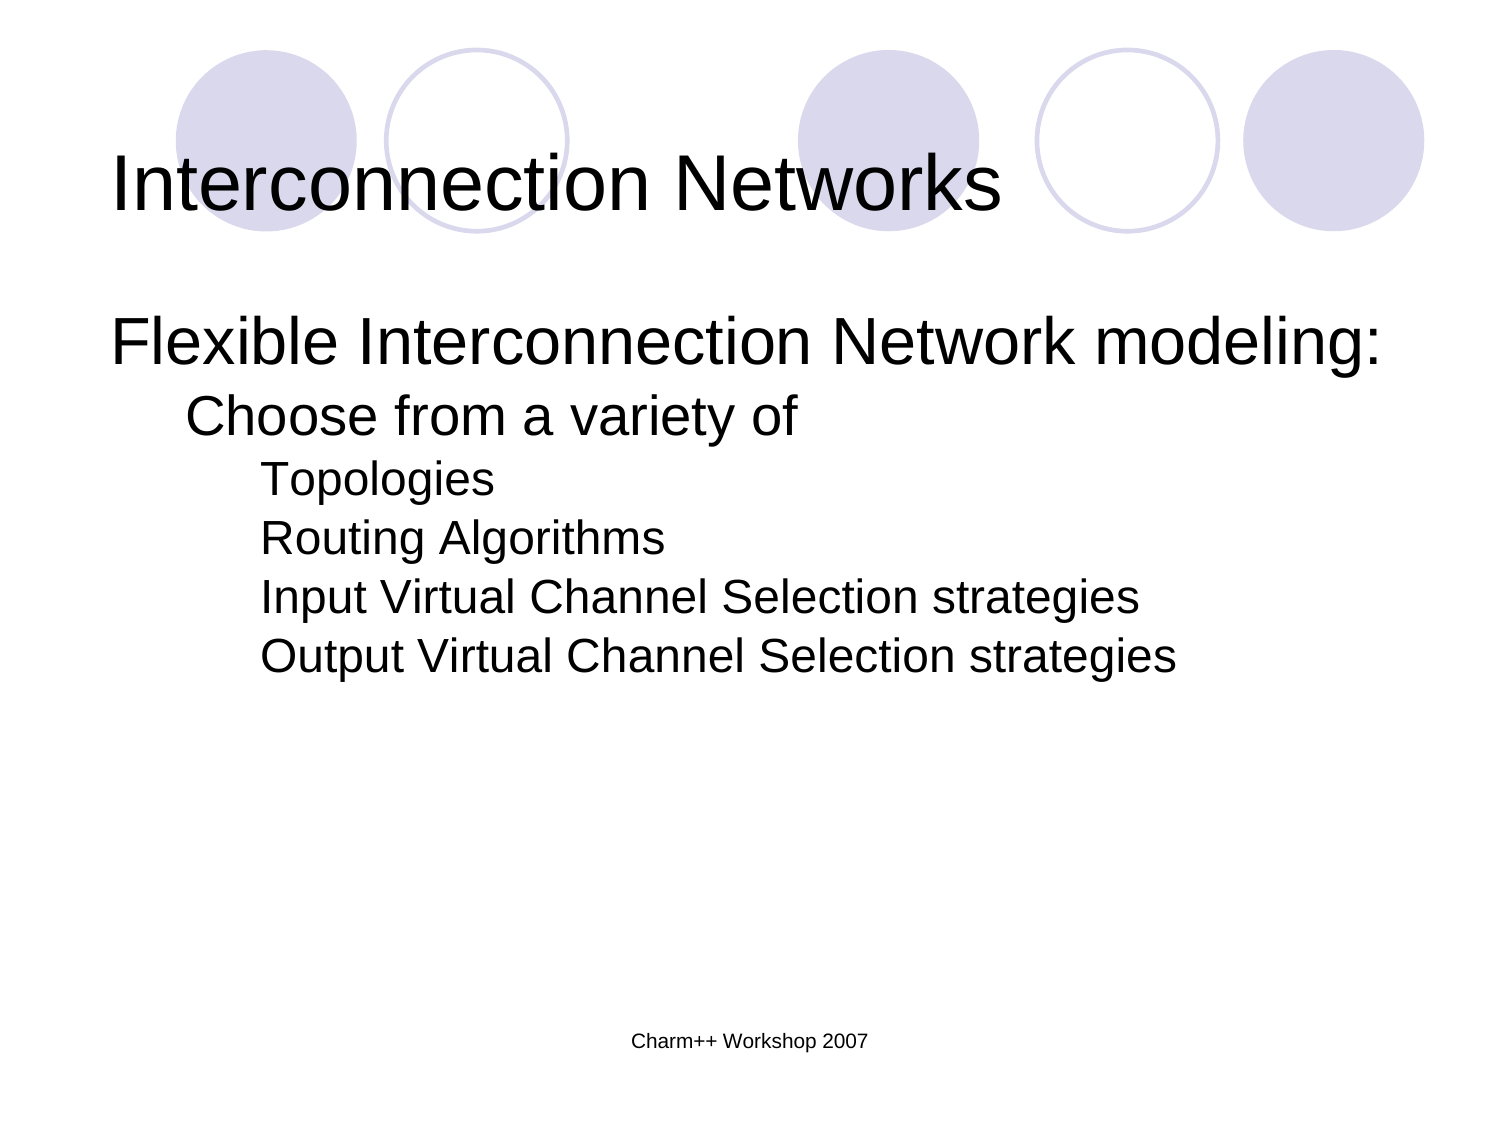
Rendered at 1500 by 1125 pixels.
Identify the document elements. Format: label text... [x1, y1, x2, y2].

title Interconnection Networks [110, 93, 1392, 282]
list Flexible Interconnection Network modeling: Choose from a variety of Topologies Routing Algorithms Input Virtual Channel Selection strategies Output Virtual Channel Selection strategies [110, 312, 1392, 1022]
